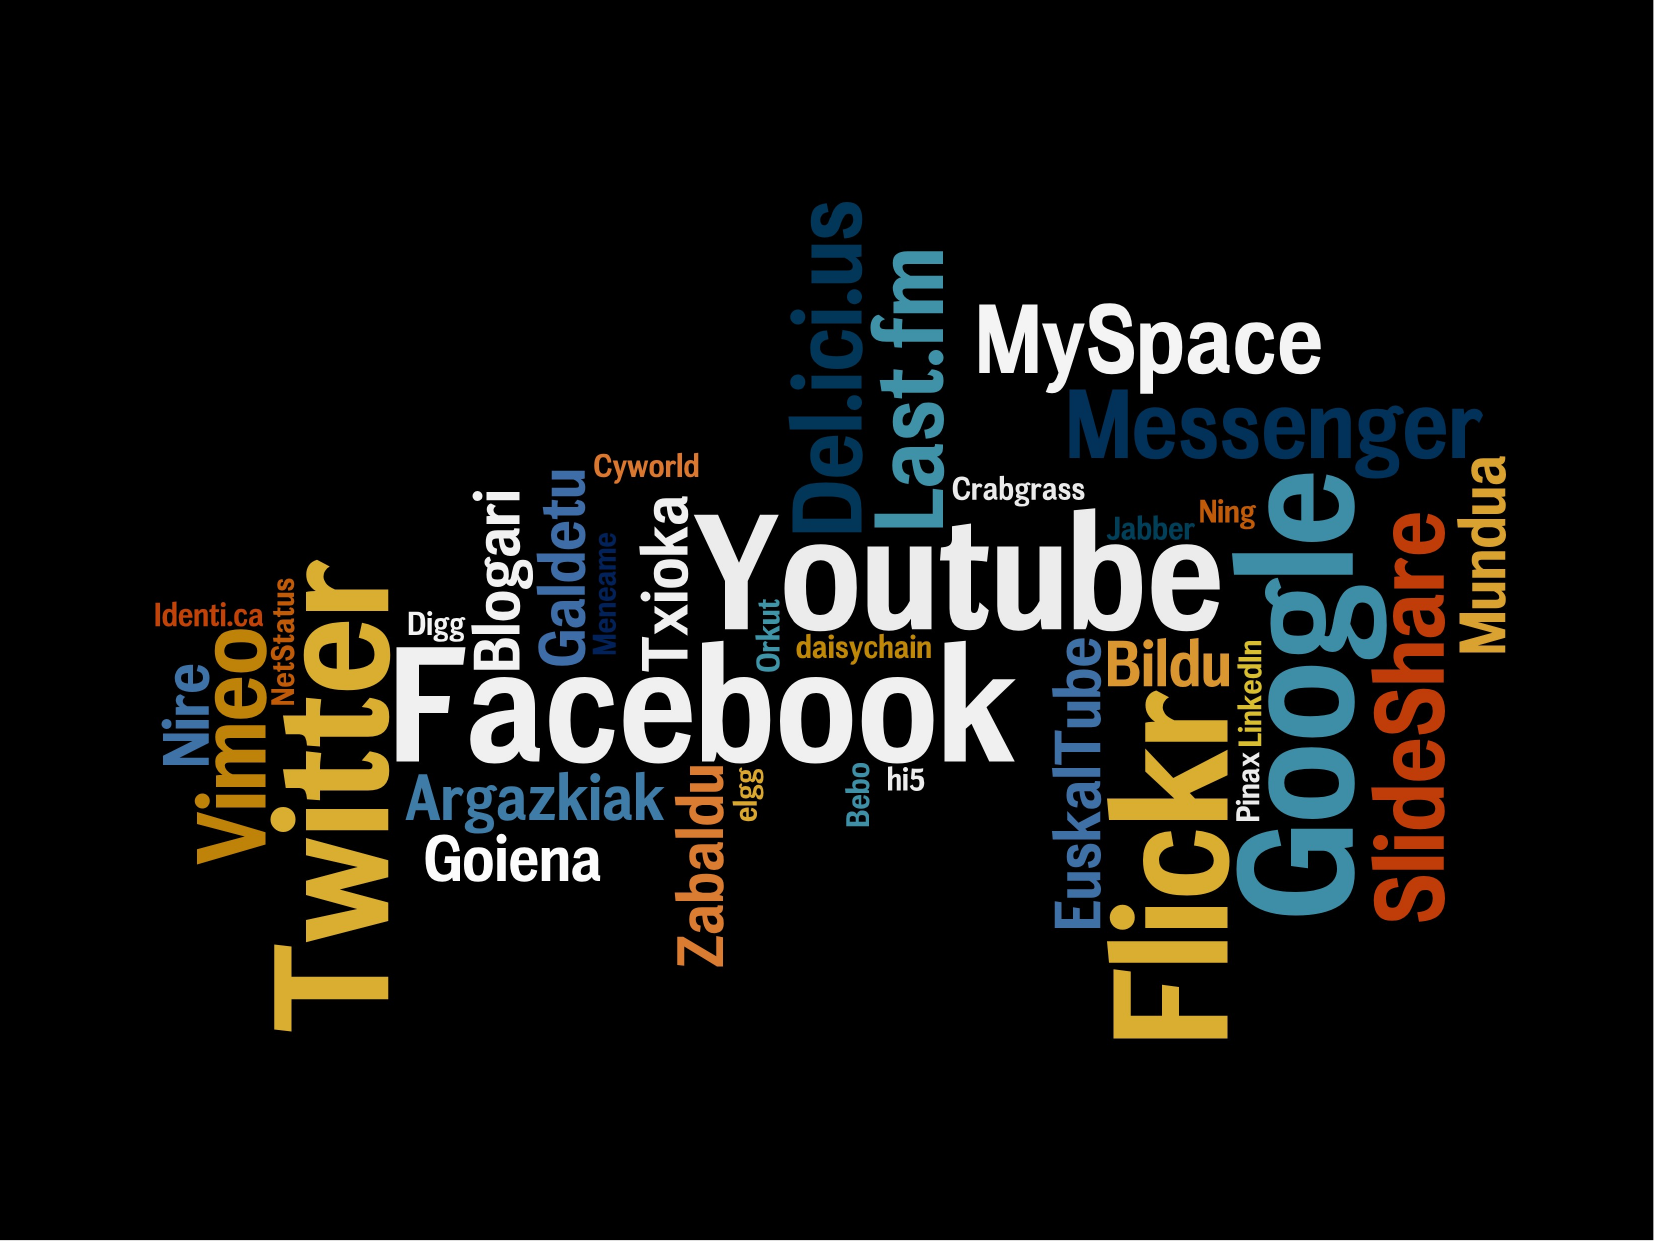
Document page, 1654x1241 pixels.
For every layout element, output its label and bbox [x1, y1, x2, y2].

picture [130, 132, 1531, 1108]
text_box [0, 0, 1654, 1241]
